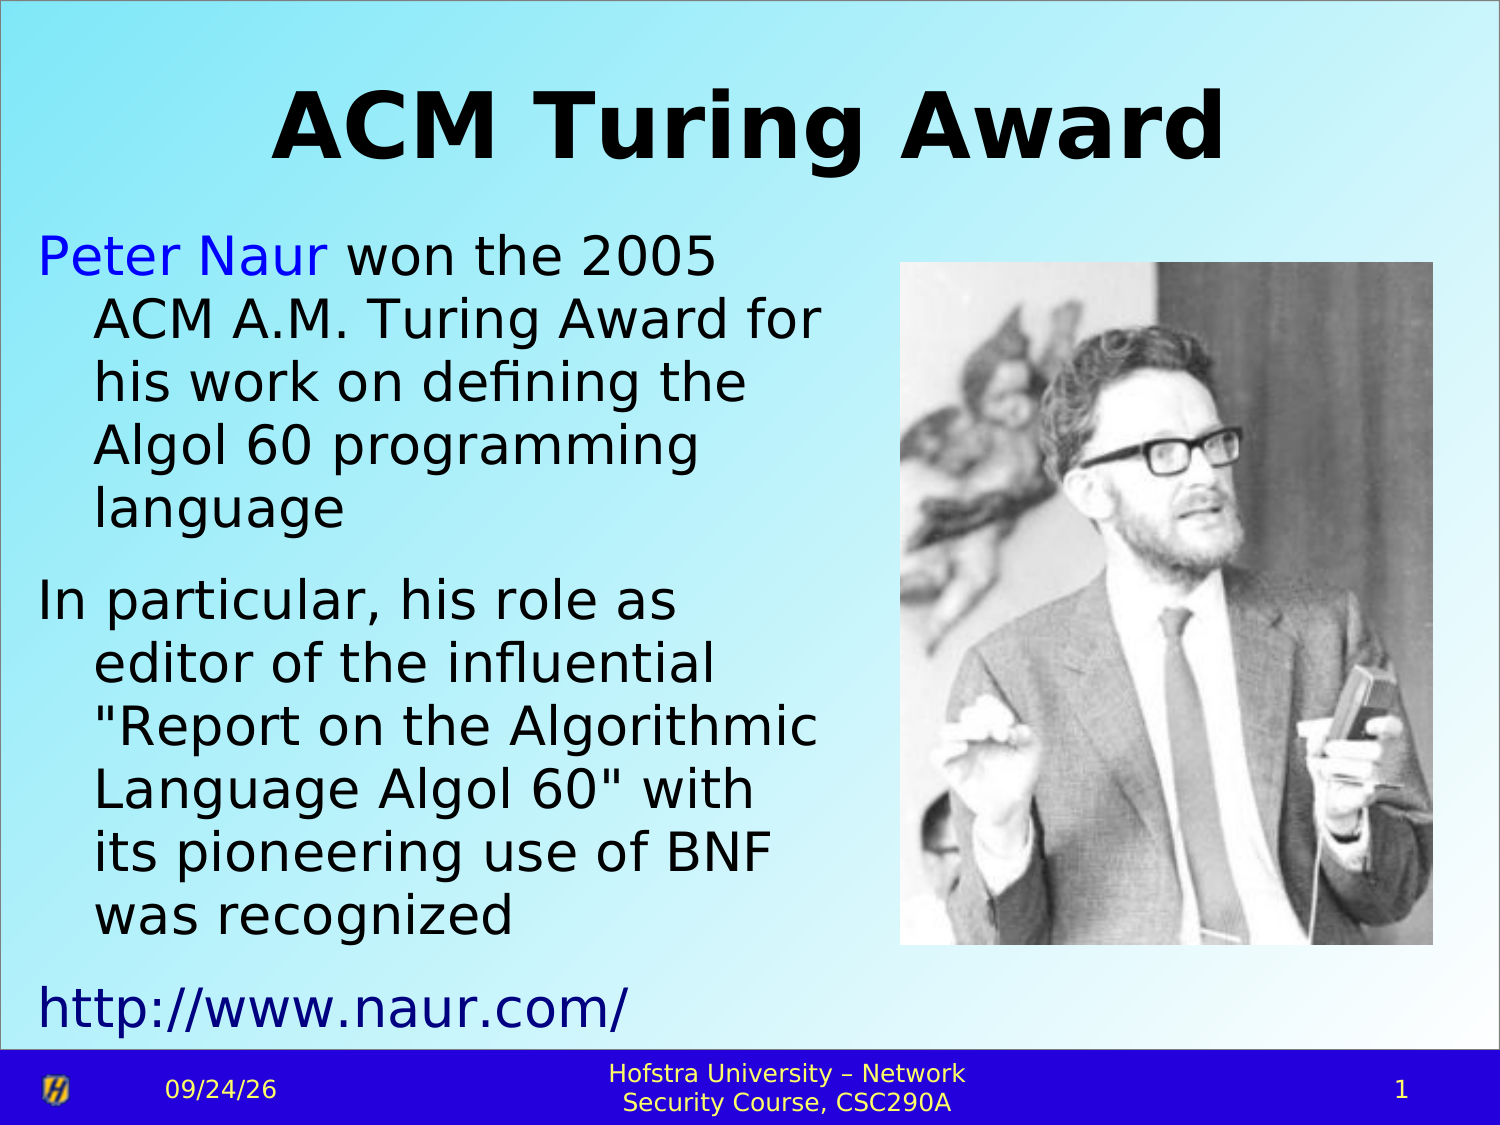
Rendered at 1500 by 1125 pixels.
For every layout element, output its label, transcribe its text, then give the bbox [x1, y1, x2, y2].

picture [37, 1072, 76, 1110]
list Peter Naur won the 2005 ACM A.M. Turing Award for his work on defining the Algol 60 programming language In particular, his role as editor of the influential "Report on the Algorithmic Language Algol 60" with its pioneering use of BNF was recognized http://www.naur.com/ [37, 224, 826, 1041]
title ACM Turing Award [71, 70, 1431, 184]
picture [900, 262, 1433, 945]
